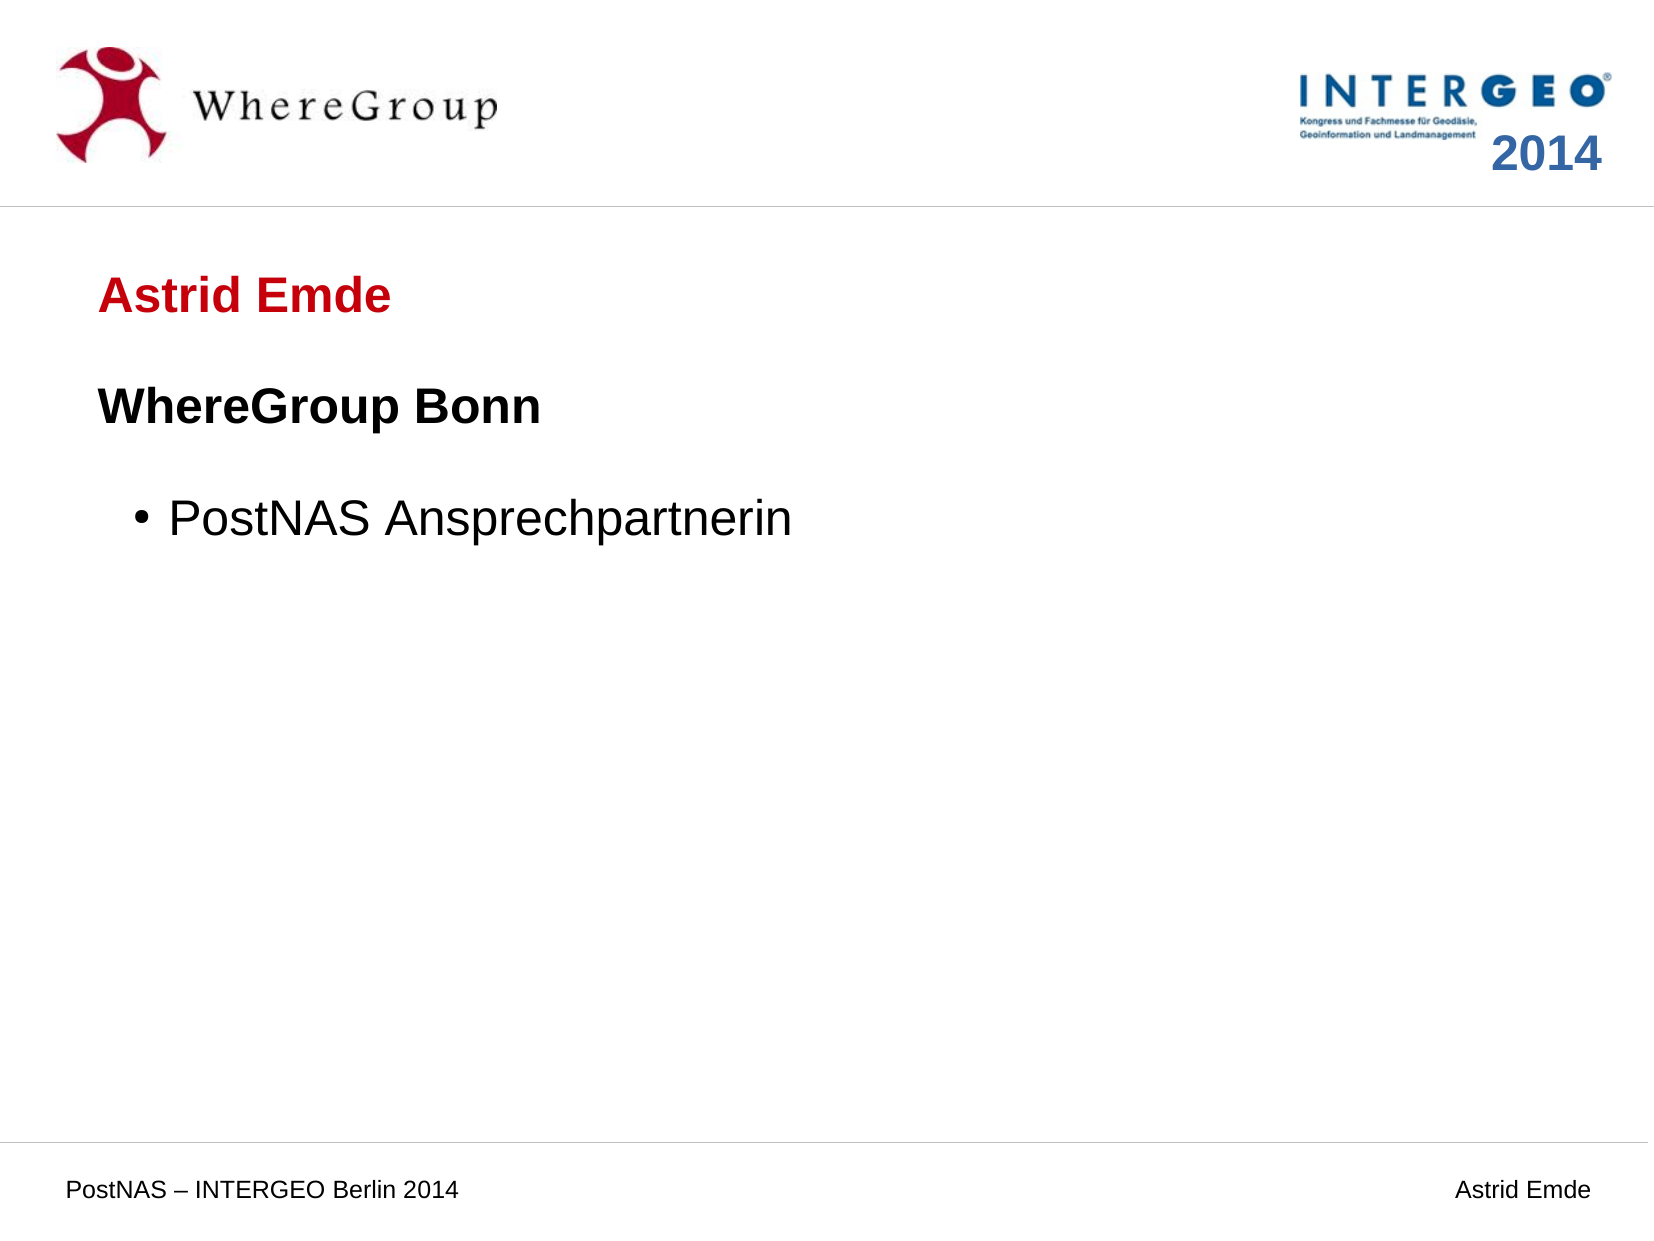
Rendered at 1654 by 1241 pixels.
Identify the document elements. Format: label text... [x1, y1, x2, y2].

picture [1299, 29, 1613, 185]
text_box Astrid Emde WhereGroup Bonn PostNAS Ansprechpartnerin [82, 259, 1595, 1087]
picture [56, 47, 497, 163]
